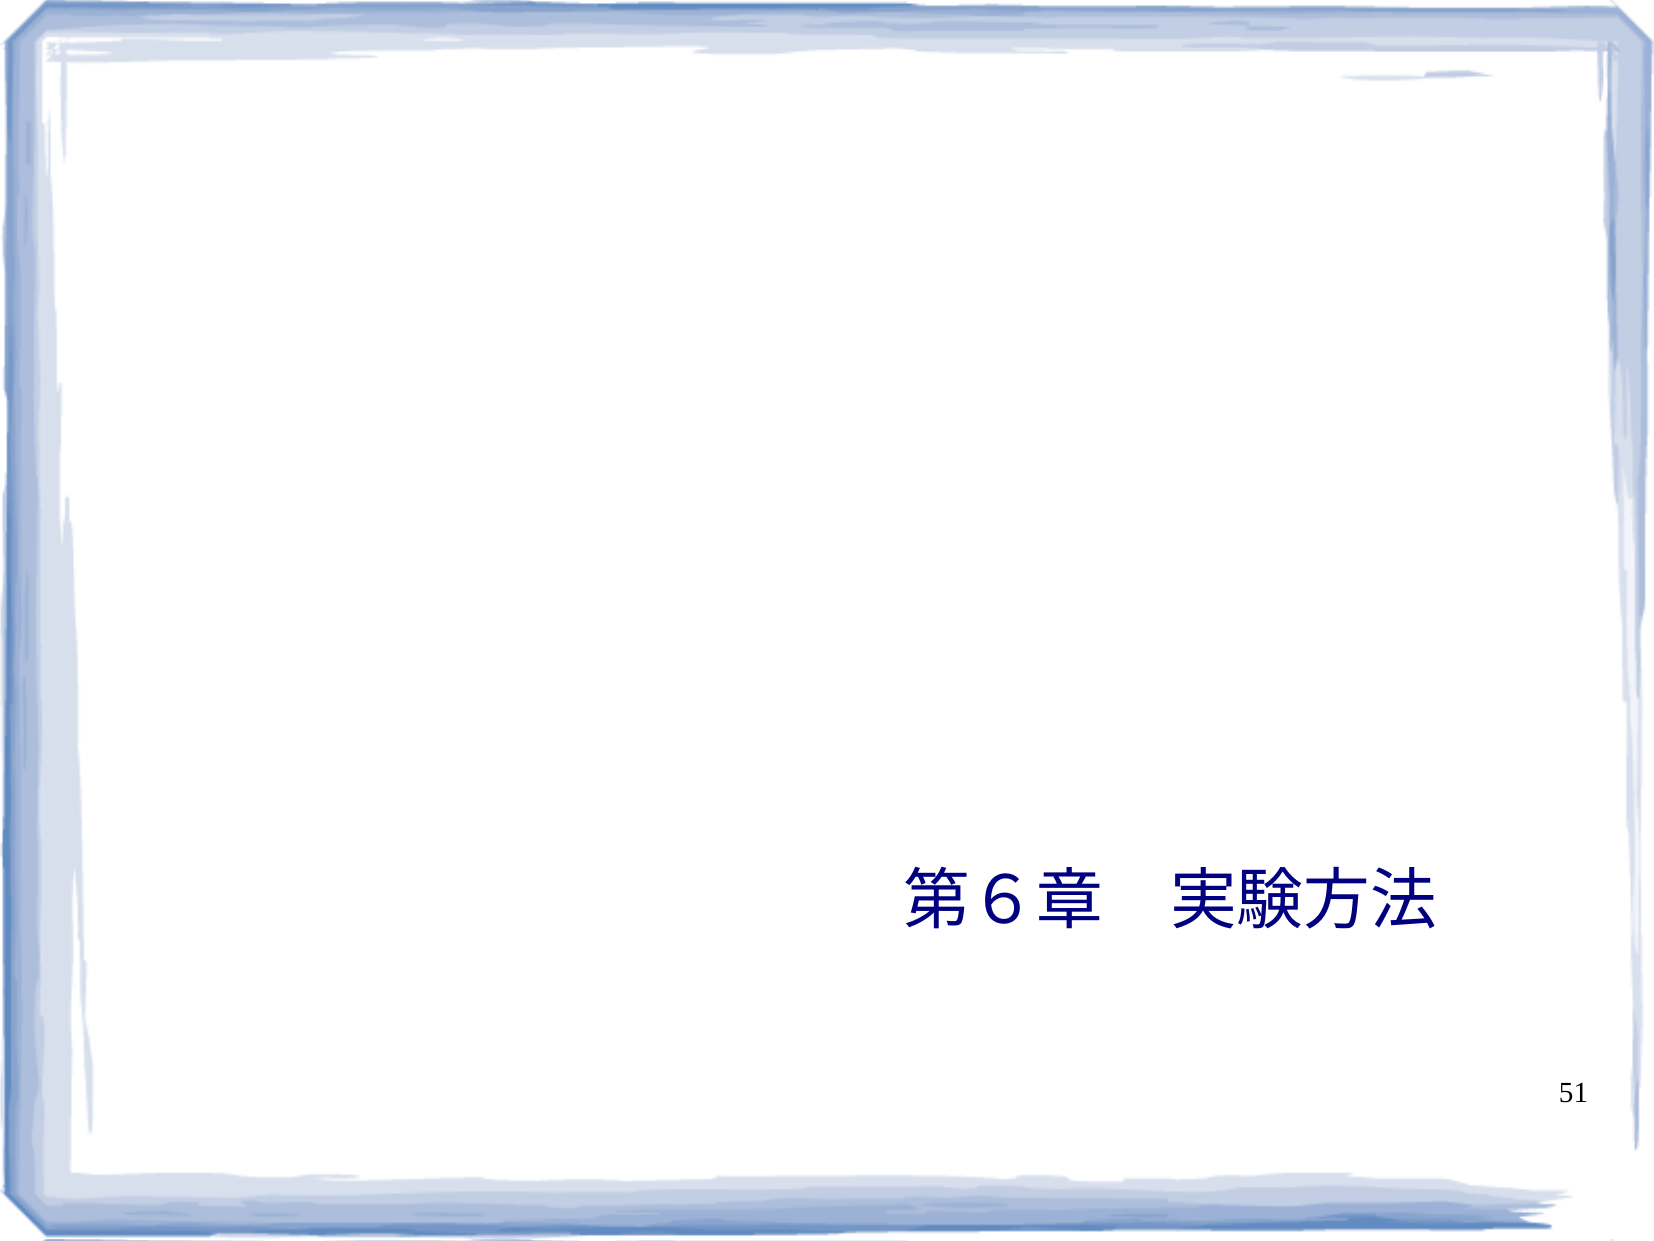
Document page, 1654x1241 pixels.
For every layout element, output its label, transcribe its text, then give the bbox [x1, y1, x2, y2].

picture [0, 0, 1654, 1241]
list 第６章 実験方法 [118, 324, 1571, 1045]
